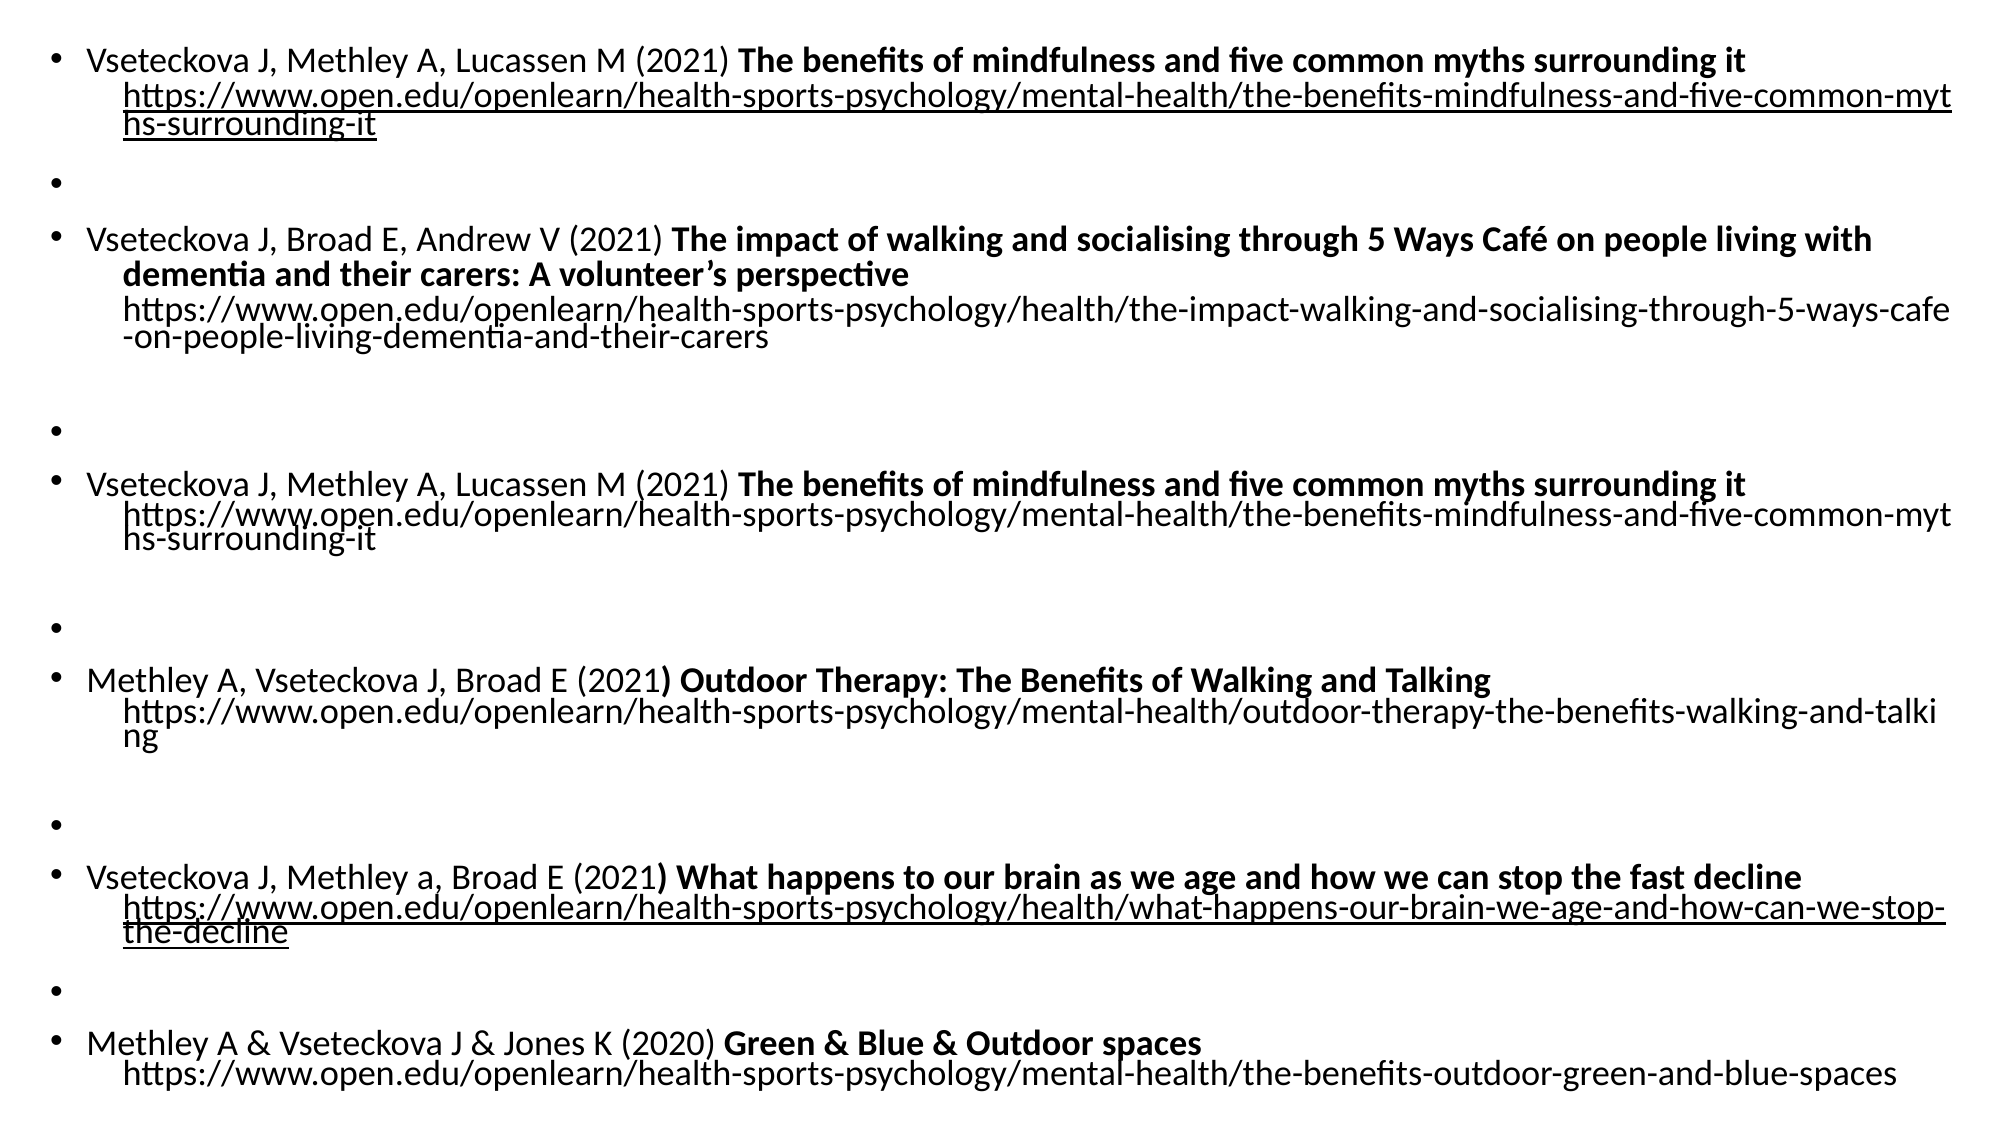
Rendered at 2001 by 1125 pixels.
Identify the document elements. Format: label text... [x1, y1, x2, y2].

list Vseteckova J, Methley A, Lucassen M (2021) The benefits of mindfulness and five common myths surrounding it https://www.open.edu/openlearn/health-sports-psychology/mental-health/the-benefits-mindfulness-and-five-common-myths-surrounding-it Vseteckova J, Broad E, Andrew V (2021) The impact of walking and socialising through 5 Ways Café on people living with dementia and their carers: A volunteer’s perspective https://www.open.edu/openlearn/health-sports-psychology/health/the-impact-walking-and-socialising-through-5-ways-cafe-on-people-living-dementia-and-their-carers Vseteckova J, Methley A, Lucassen M (2021) The benefits of mindfulness and five common myths surrounding it https://www.open.edu/openlearn/health-sports-psychology/mental-health/the-benefits-mindfulness-and-five-common-myths-surrounding-it Methley A, Vseteckova J, Broad E (2021) Outdoor Therapy: The Benefits of Walking and Talking https://www.open.edu/openlearn/health-sports-psychology/mental-health/outdoor-therapy-the-benefits-walking-and-talking Vseteckova J, Methley a, Broad E (2021) What happens to our brain as we age and how we can stop the fast decline https://www.open.edu/openlearn/health-sports-psychology/health/what-happens-our-brain-we-age-and-how-can-we-stop-the-decline Methley A & Vseteckova J & Jones K (2020) Green & Blue & Outdoor spaces https://www.open.edu/openlearn/health-sports-psychology/mental-health/the-benefits-outdoor-green-and-blue-spaces Vseteckova J, Methley A, Broad E (2021) Understanding our memory What do we need to know about our memory? - OpenLearn - Open University [35, 37, 1971, 1125]
